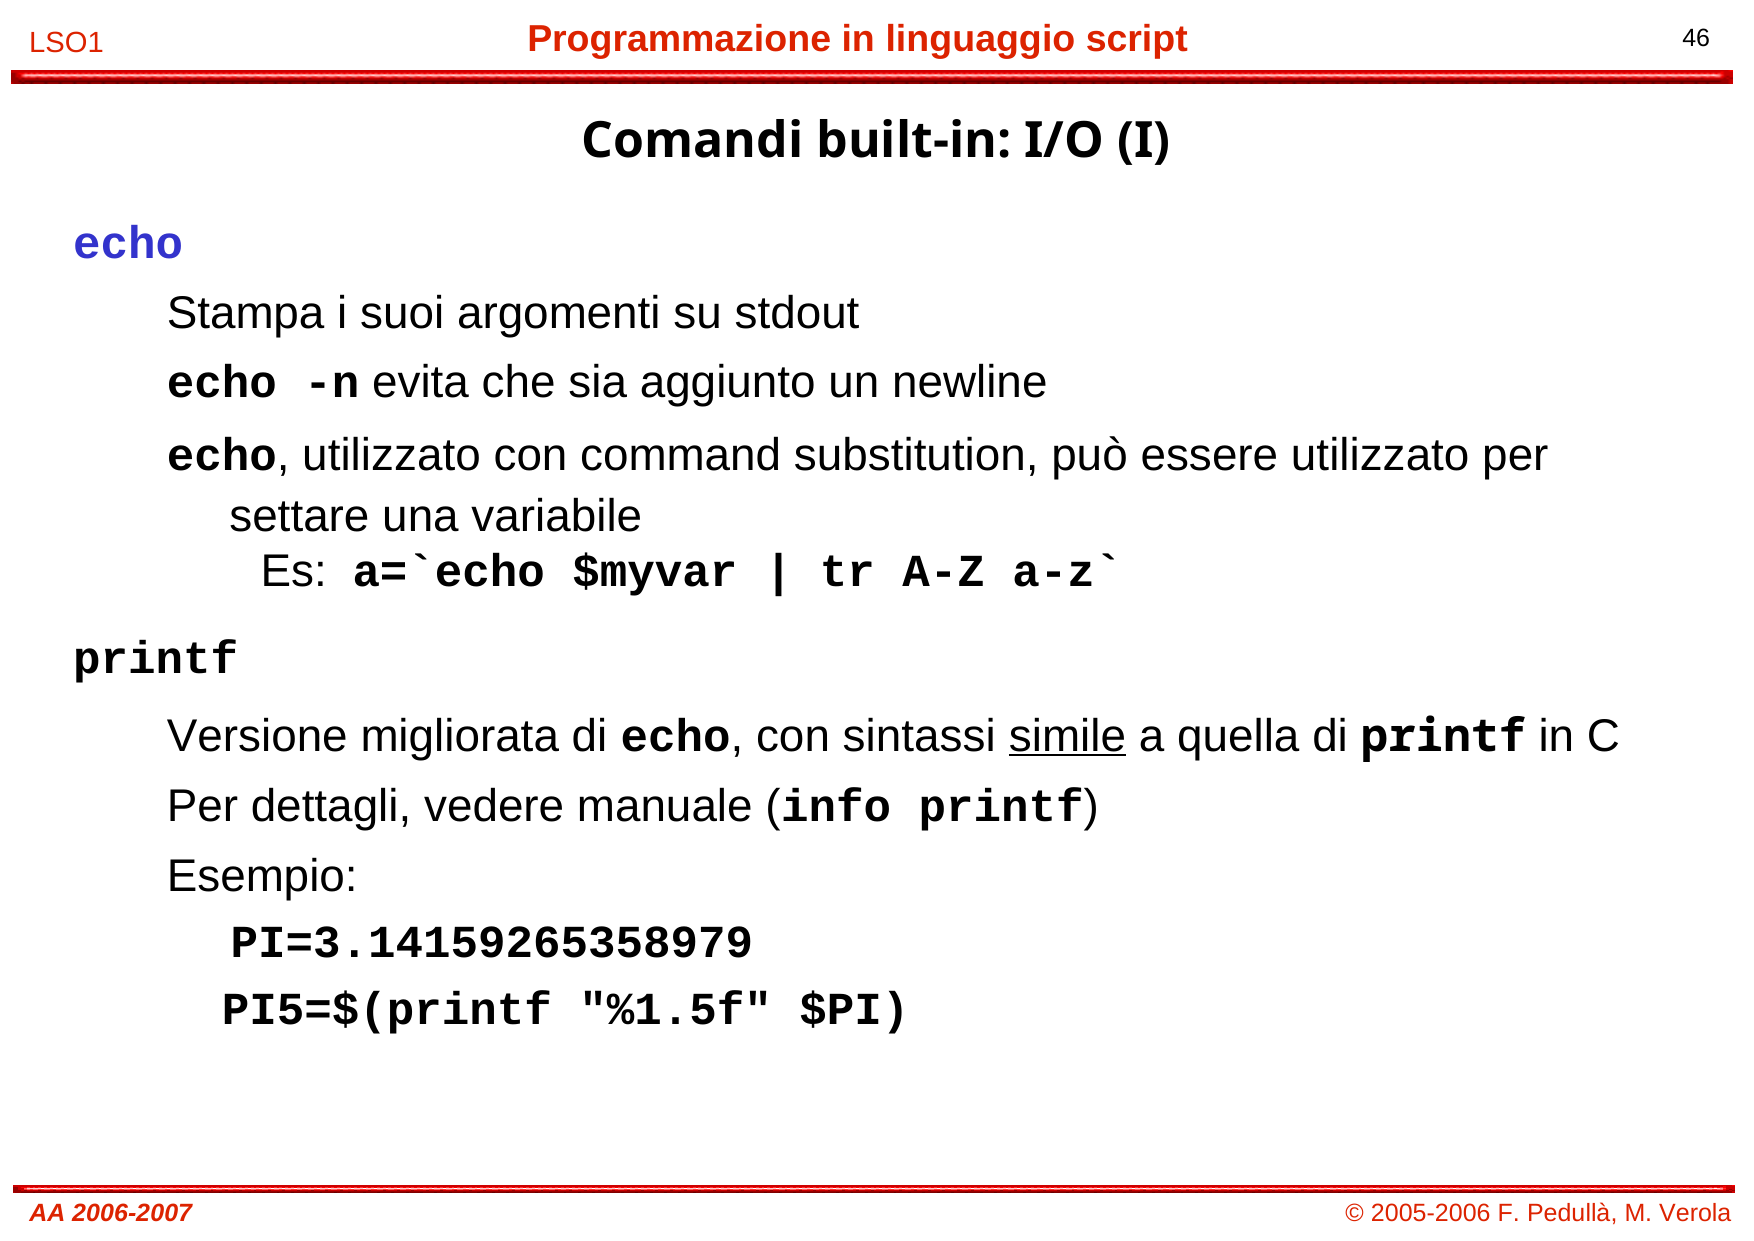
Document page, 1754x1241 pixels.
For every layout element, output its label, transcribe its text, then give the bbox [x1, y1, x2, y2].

title Comandi built-in: I/O (I) [554, 95, 1199, 186]
picture [11, 70, 1733, 84]
list echo Stampa i suoi argomenti su stdout echo -n evita che sia aggiunto un newline echo, utilizzato con command substitution, può essere utilizzato per settare una variabile Es: a=`echo $myvar | tr A-Z a-z` printf Versione migliorata di echo, con sintassi simile a quella di printf in C Per dettagli, vedere manuale (info printf) Esempio: PI=3.14159265358979 PI5=$(printf "%1.5f" $PI) [58, 206, 1696, 1063]
picture [13, 1185, 1735, 1193]
